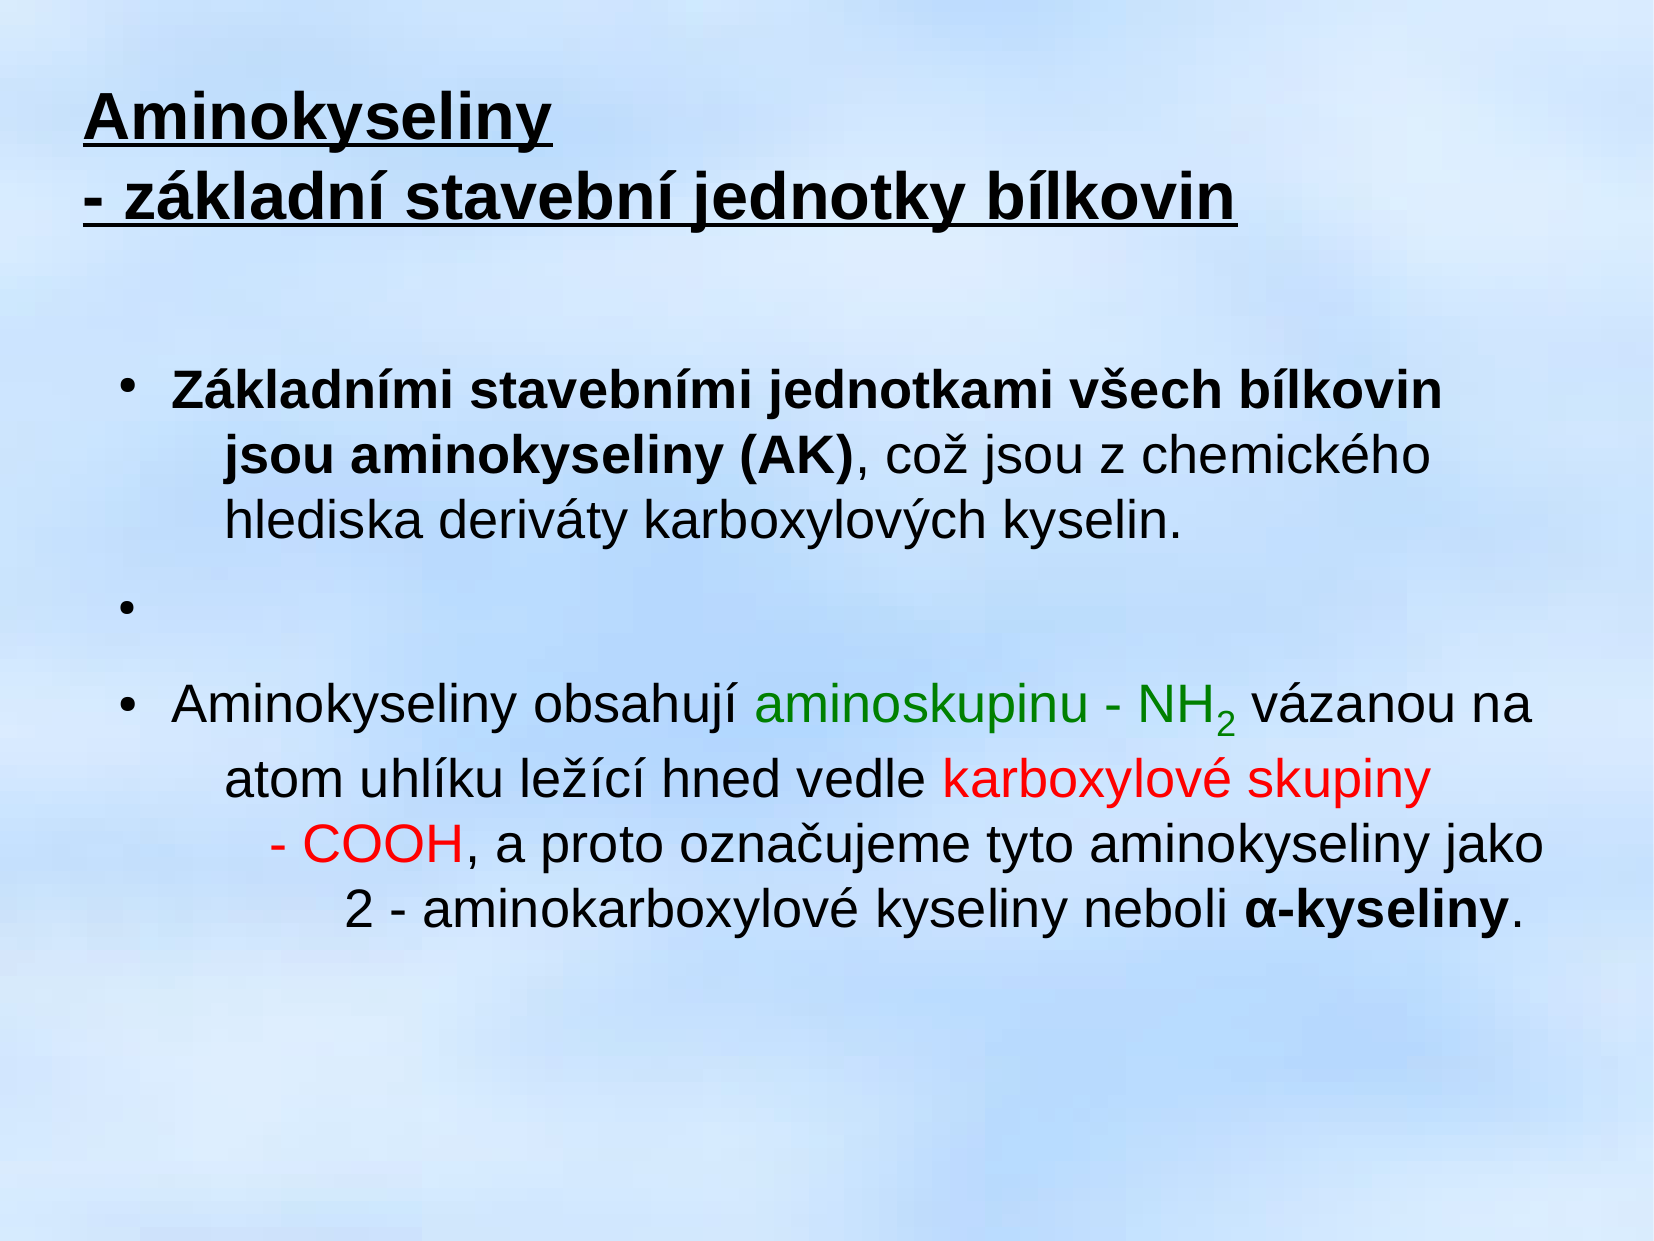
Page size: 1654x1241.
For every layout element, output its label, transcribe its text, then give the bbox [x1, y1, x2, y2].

title Aminokyseliny - základní stavební jednotky bílkovin [82, 49, 1571, 257]
list Základními stavebními jednotkami všech bílkovin jsou aminokyseliny (AK), což jsou z chemického hlediska deriváty karboxylových kyselin. Aminokyseliny obsahují aminoskupinu - NH2 vázanou na atom uhlíku ležící hned vedle karboxylové skupiny - COOH, a proto označujeme tyto aminokyseliny jako 2 - aminokarboxylové kyseliny neboli α-kyseliny. [82, 354, 1571, 1173]
